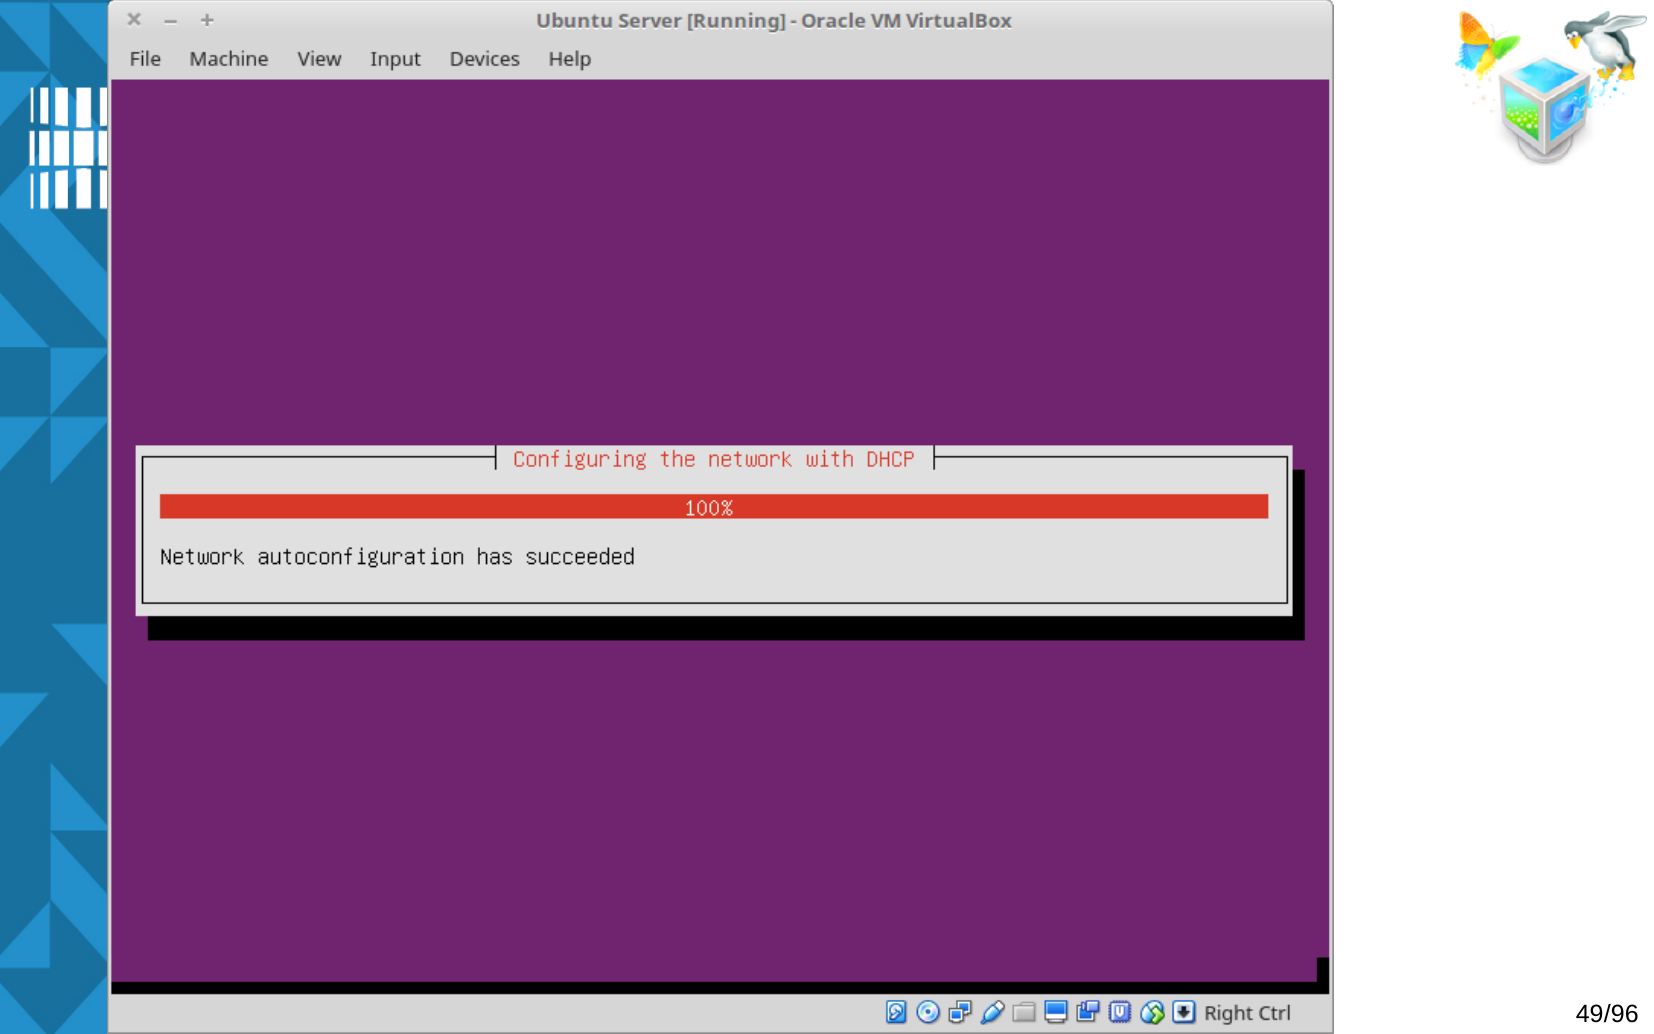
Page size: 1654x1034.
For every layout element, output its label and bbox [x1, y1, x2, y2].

picture [1452, 7, 1653, 166]
picture [107, 0, 1334, 1034]
